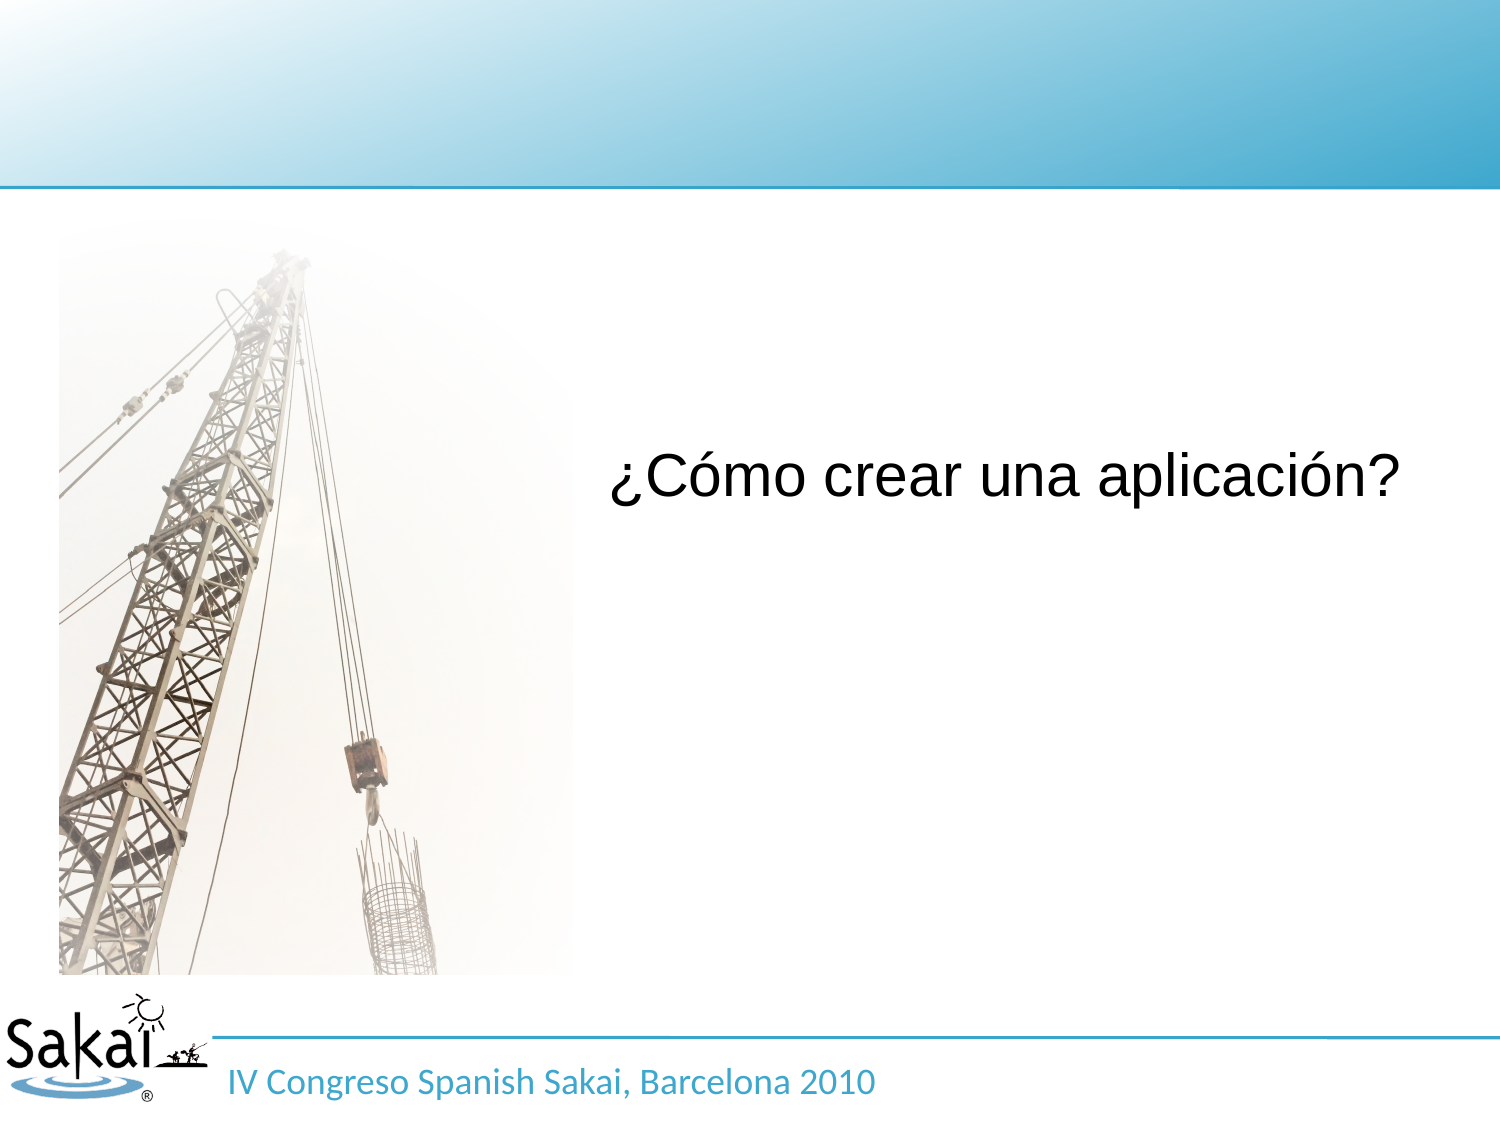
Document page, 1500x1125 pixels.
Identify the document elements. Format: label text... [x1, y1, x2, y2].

subtitle ¿Cómo crear una aplicación? [590, 301, 1420, 650]
picture [0, 206, 573, 1125]
